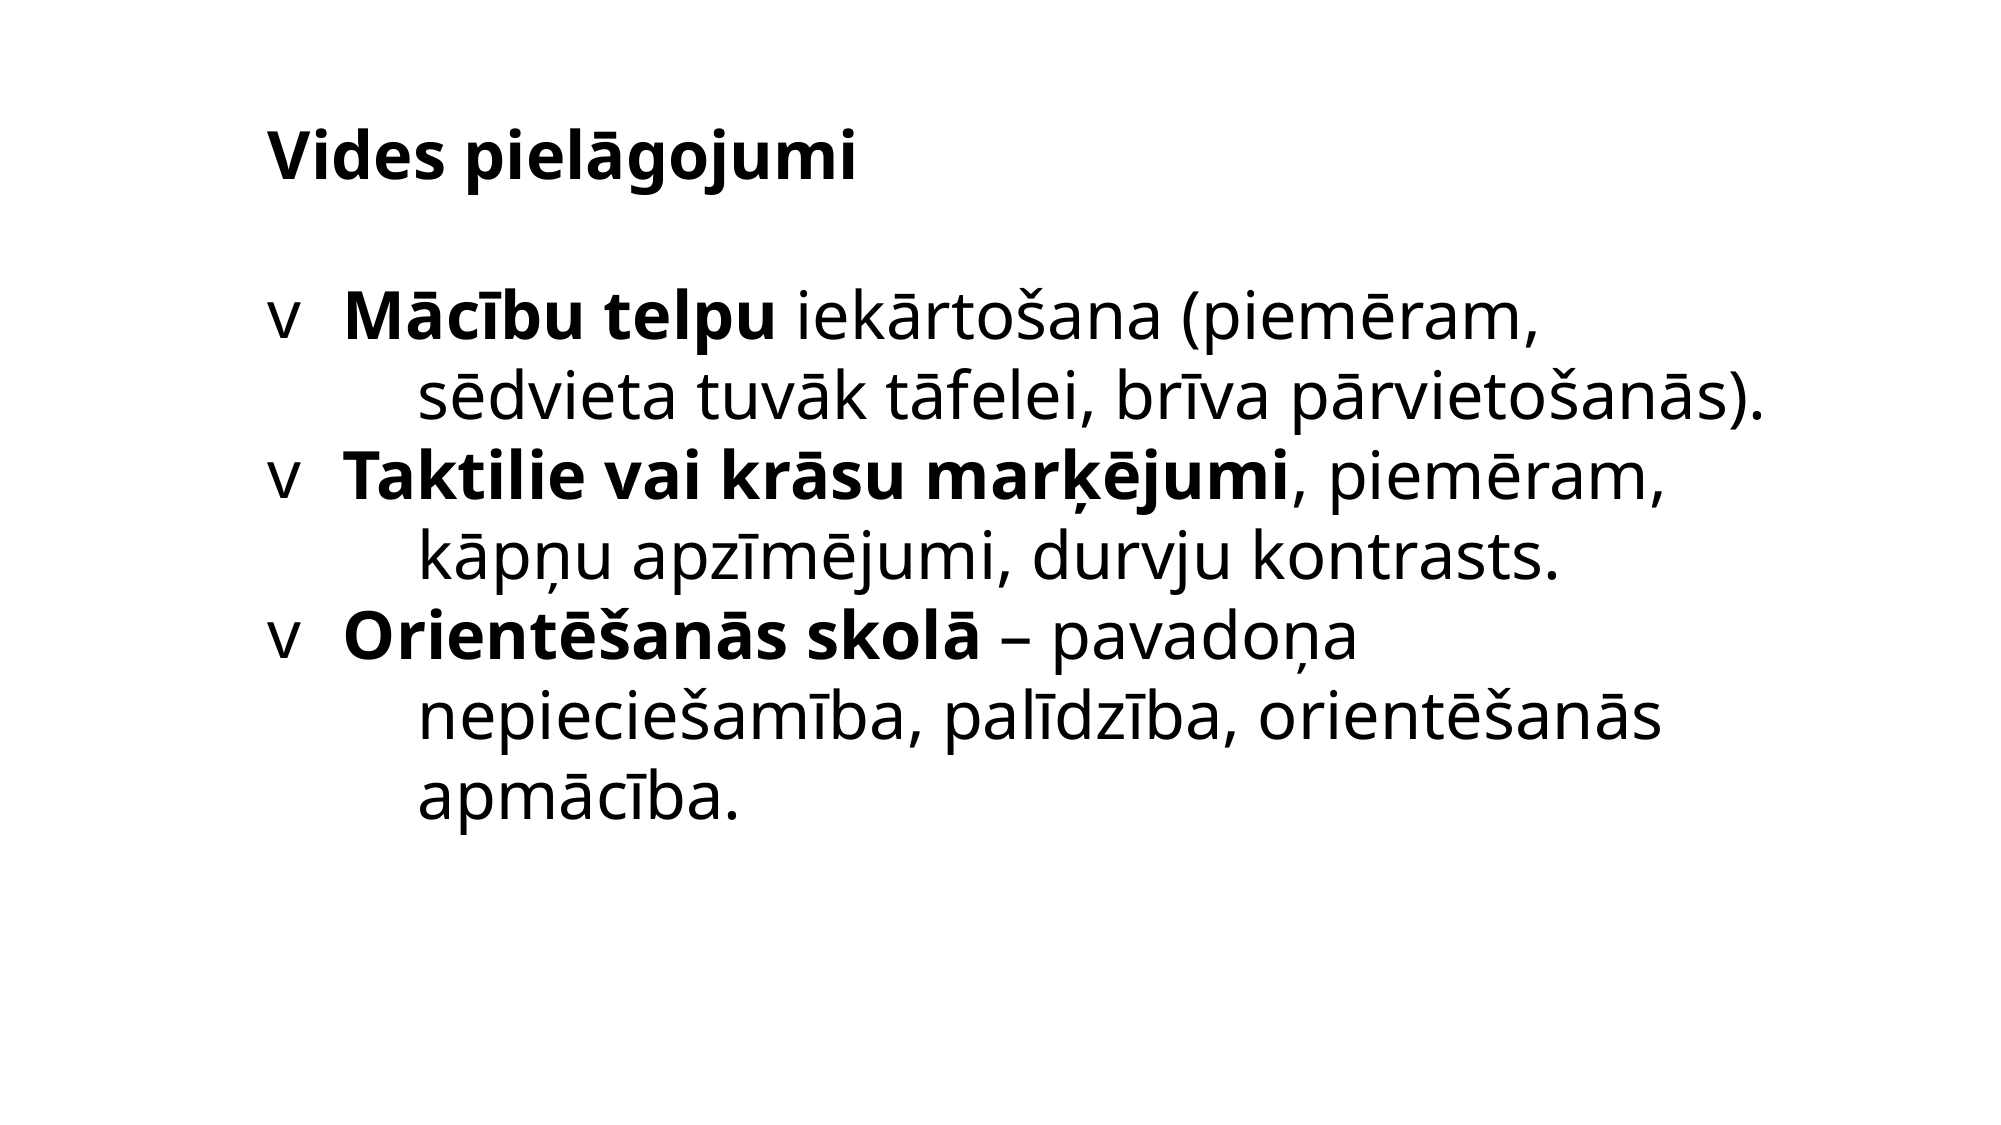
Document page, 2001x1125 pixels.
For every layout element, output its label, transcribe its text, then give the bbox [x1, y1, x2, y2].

text_box Vides pielāgojumi Mācību telpu iekārtošana (piemēram, sēdvieta tuvāk tāfelei, brīva pārvietošanās). Taktilie vai krāsu marķējumi, piemēram, kāpņu apzīmējumi, durvju kontrasts. Orientēšanās skolā – pavadoņa nepieciešamība, palīdzība, orientēšanās apmācība. [252, 105, 1814, 767]
